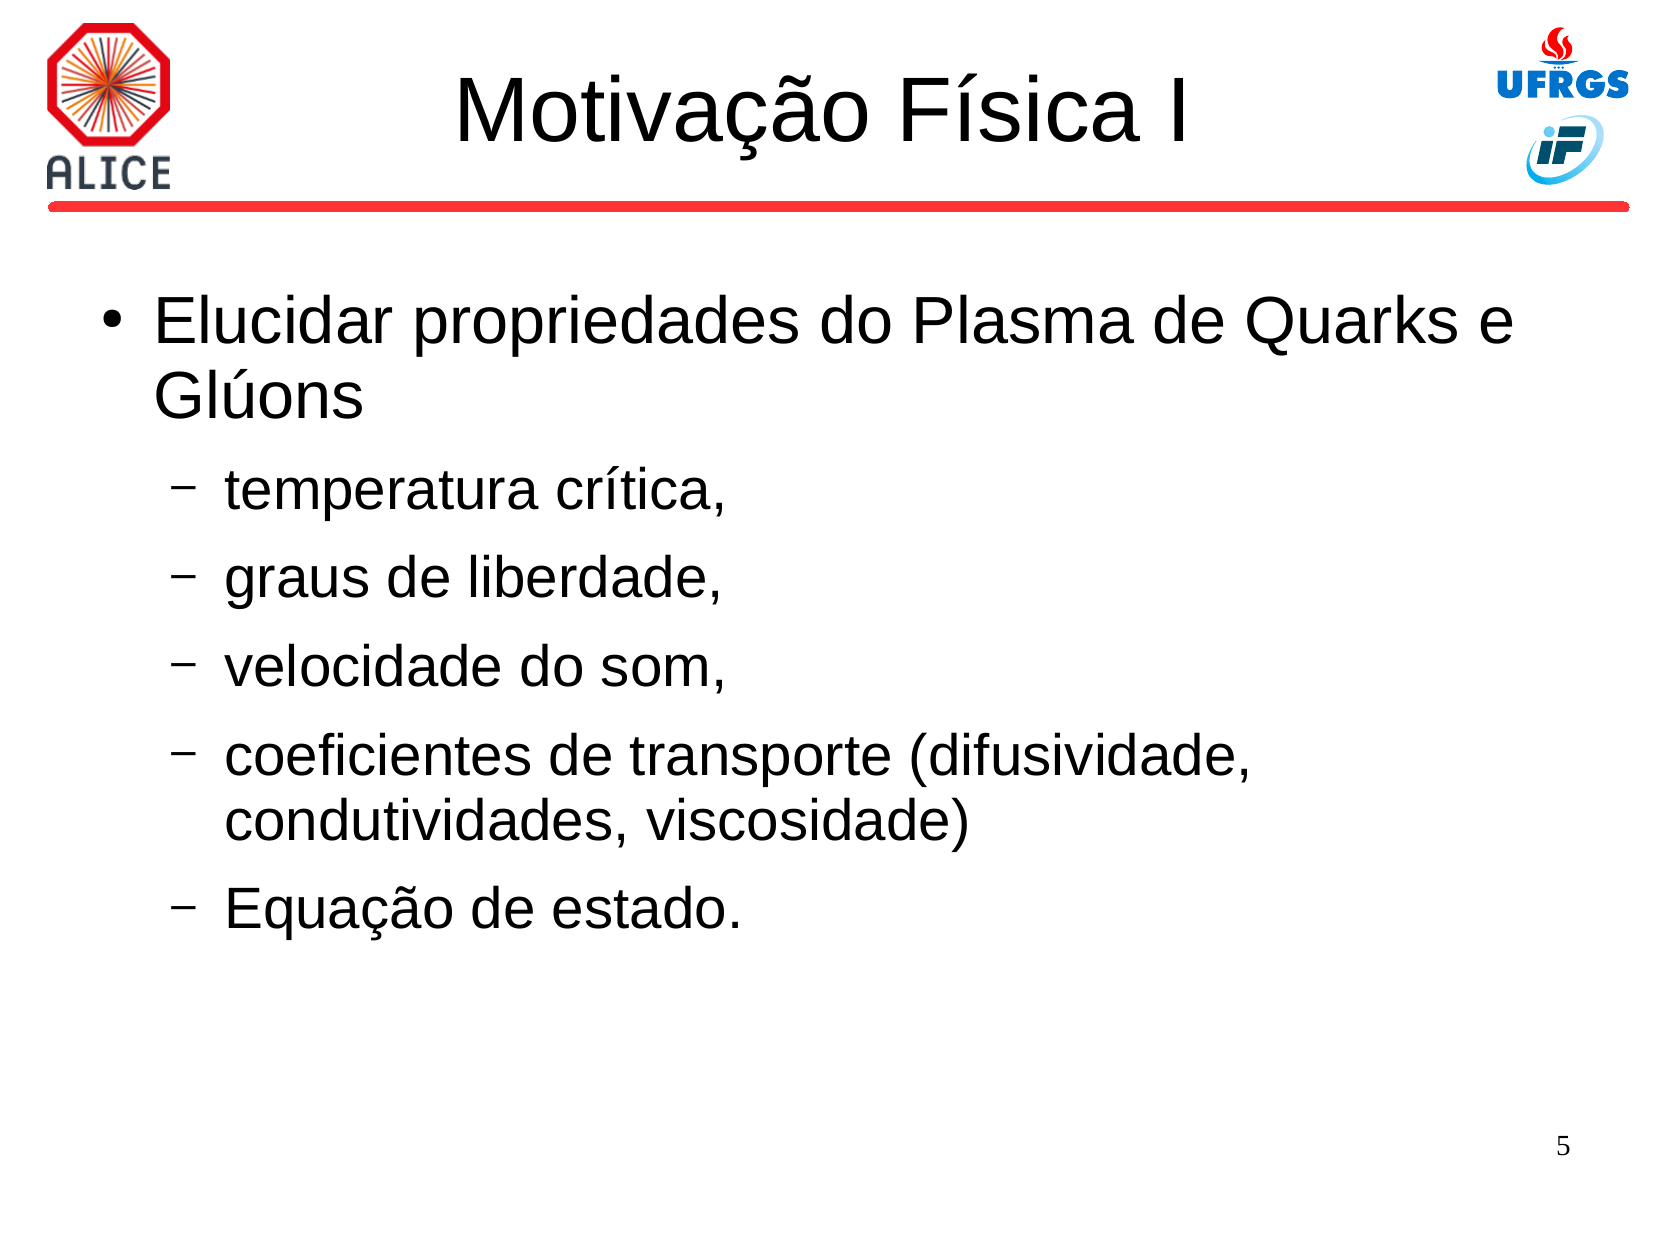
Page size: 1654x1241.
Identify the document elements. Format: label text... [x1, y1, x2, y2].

title Motivação Física I [193, 5, 1453, 213]
picture [47, 23, 170, 190]
picture [1526, 153, 1531, 162]
list Elucidar propriedades do Plasma de Quarks e Glúons temperatura crítica, graus de liberdade, velocidade do som, coeficientes de transporte (difusividade, condutividades, viscosidade) Equação de estado. [82, 283, 1571, 1003]
picture [1542, 176, 1558, 185]
picture [1497, 27, 1629, 103]
